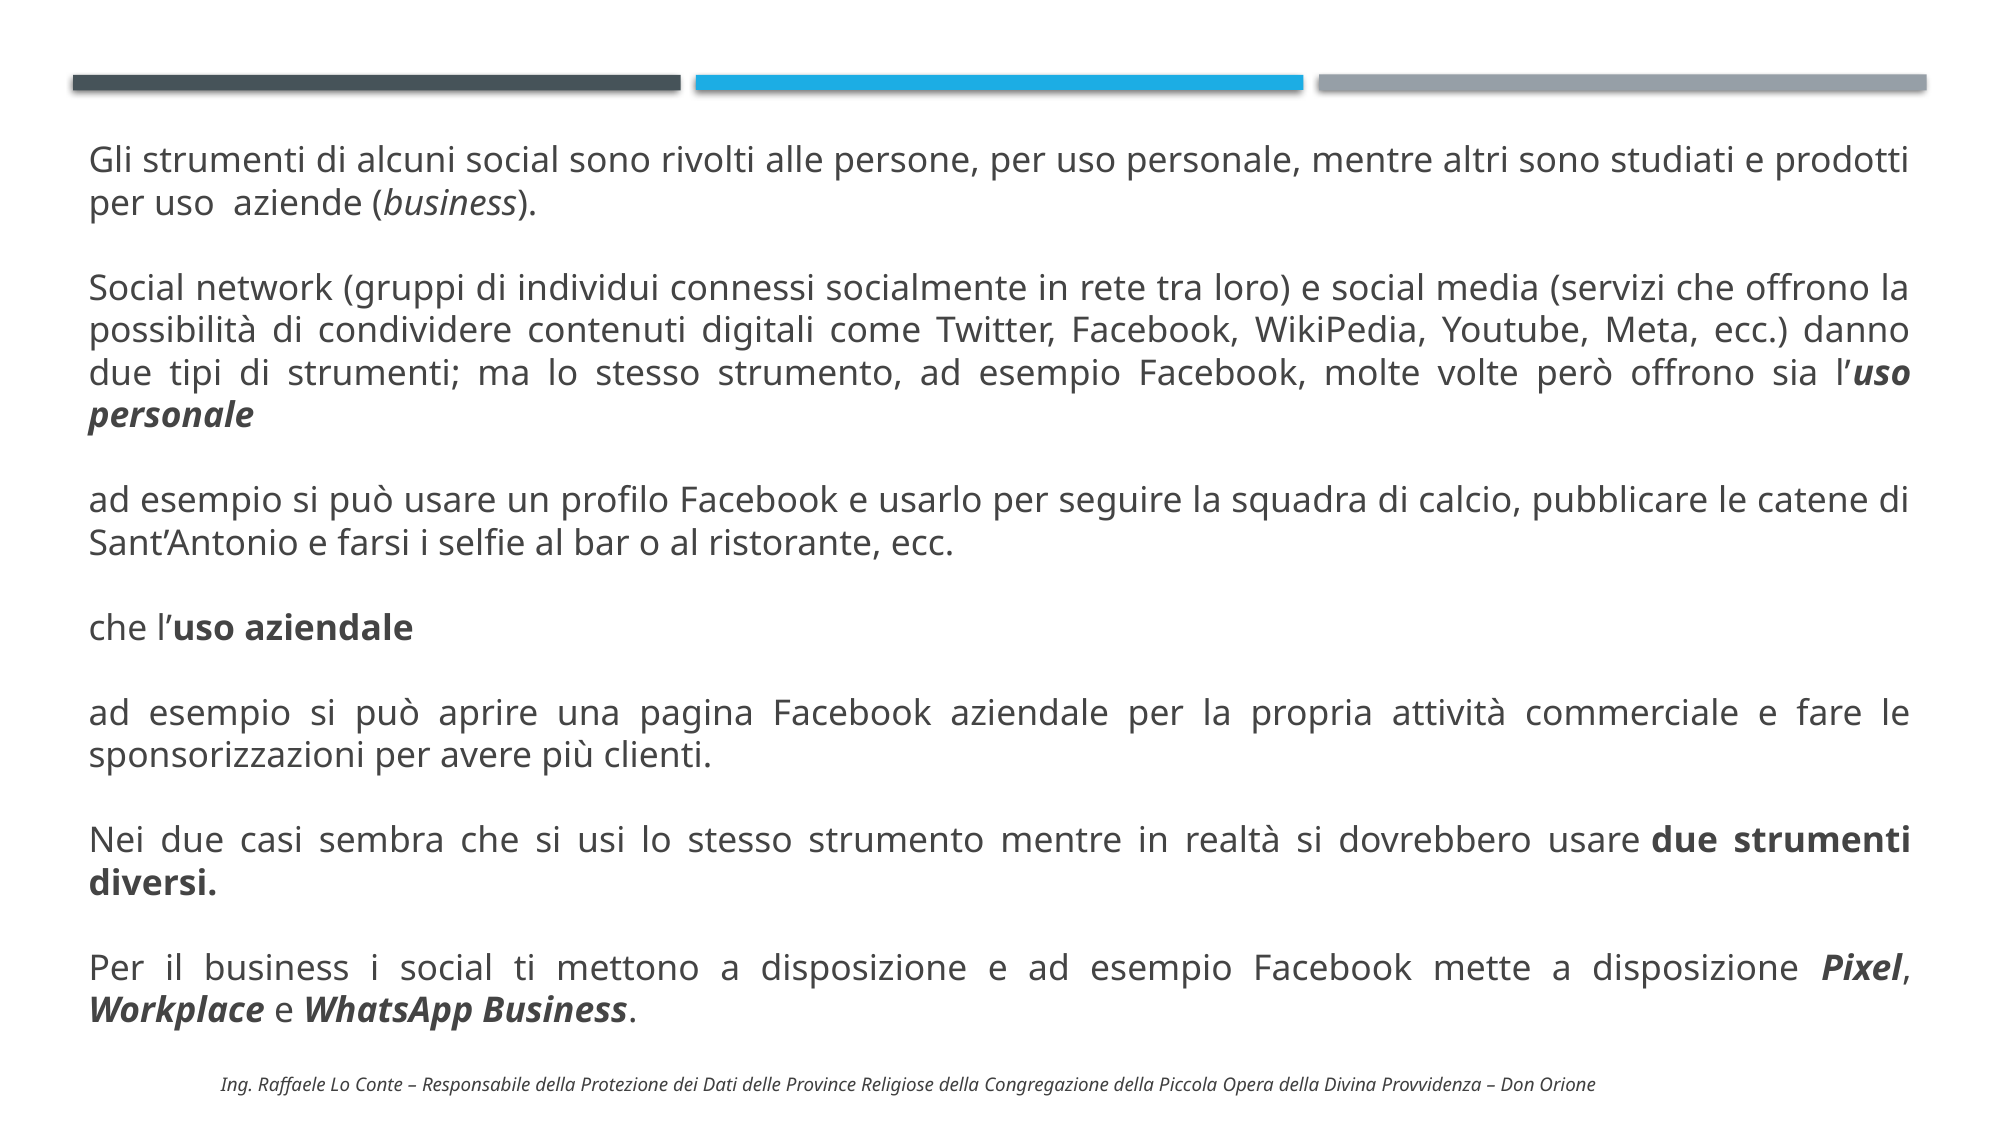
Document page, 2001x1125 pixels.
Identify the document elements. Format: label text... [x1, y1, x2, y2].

text_box Gli strumenti di alcuni social sono rivolti alle persone, per uso personale, mentre altri sono studiati e prodotti per uso aziende (business). Social network (gruppi di individui connessi socialmente in rete tra loro) e social media (servizi che offrono la possibilità di condividere contenuti digitali come Twitter, Facebook, WikiPedia, Youtube, Meta, ecc.) danno due tipi di strumenti; ma lo stesso strumento, ad esempio Facebook, molte volte però offrono sia l’uso personale ad esempio si può usare un profilo Facebook e usarlo per seguire la squadra di calcio, pubblicare le catene di Sant’Antonio e farsi i selfie al bar o al ristorante, ecc. che l’uso aziendale ad esempio si può aprire una pagina Facebook aziendale per la propria attività commerciale e fare le sponsorizzazioni per avere più clienti. Nei due casi sembra che si usi lo stesso strumento mentre in realtà si dovrebbero usare due strumenti diversi. Per il business i social ti mettono a disposizione e ad esempio Facebook mette a disposizione Pixel, Workplace e WhatsApp Business. [73, 129, 1927, 1081]
slide_number Ing. Raffaele Lo Conte – Responsabile della Protezione dei Dati delle Province Religiose della Congregazione della Piccola Opera della Divina Provvidenza – Don Orione [100, 1053, 1715, 1114]
